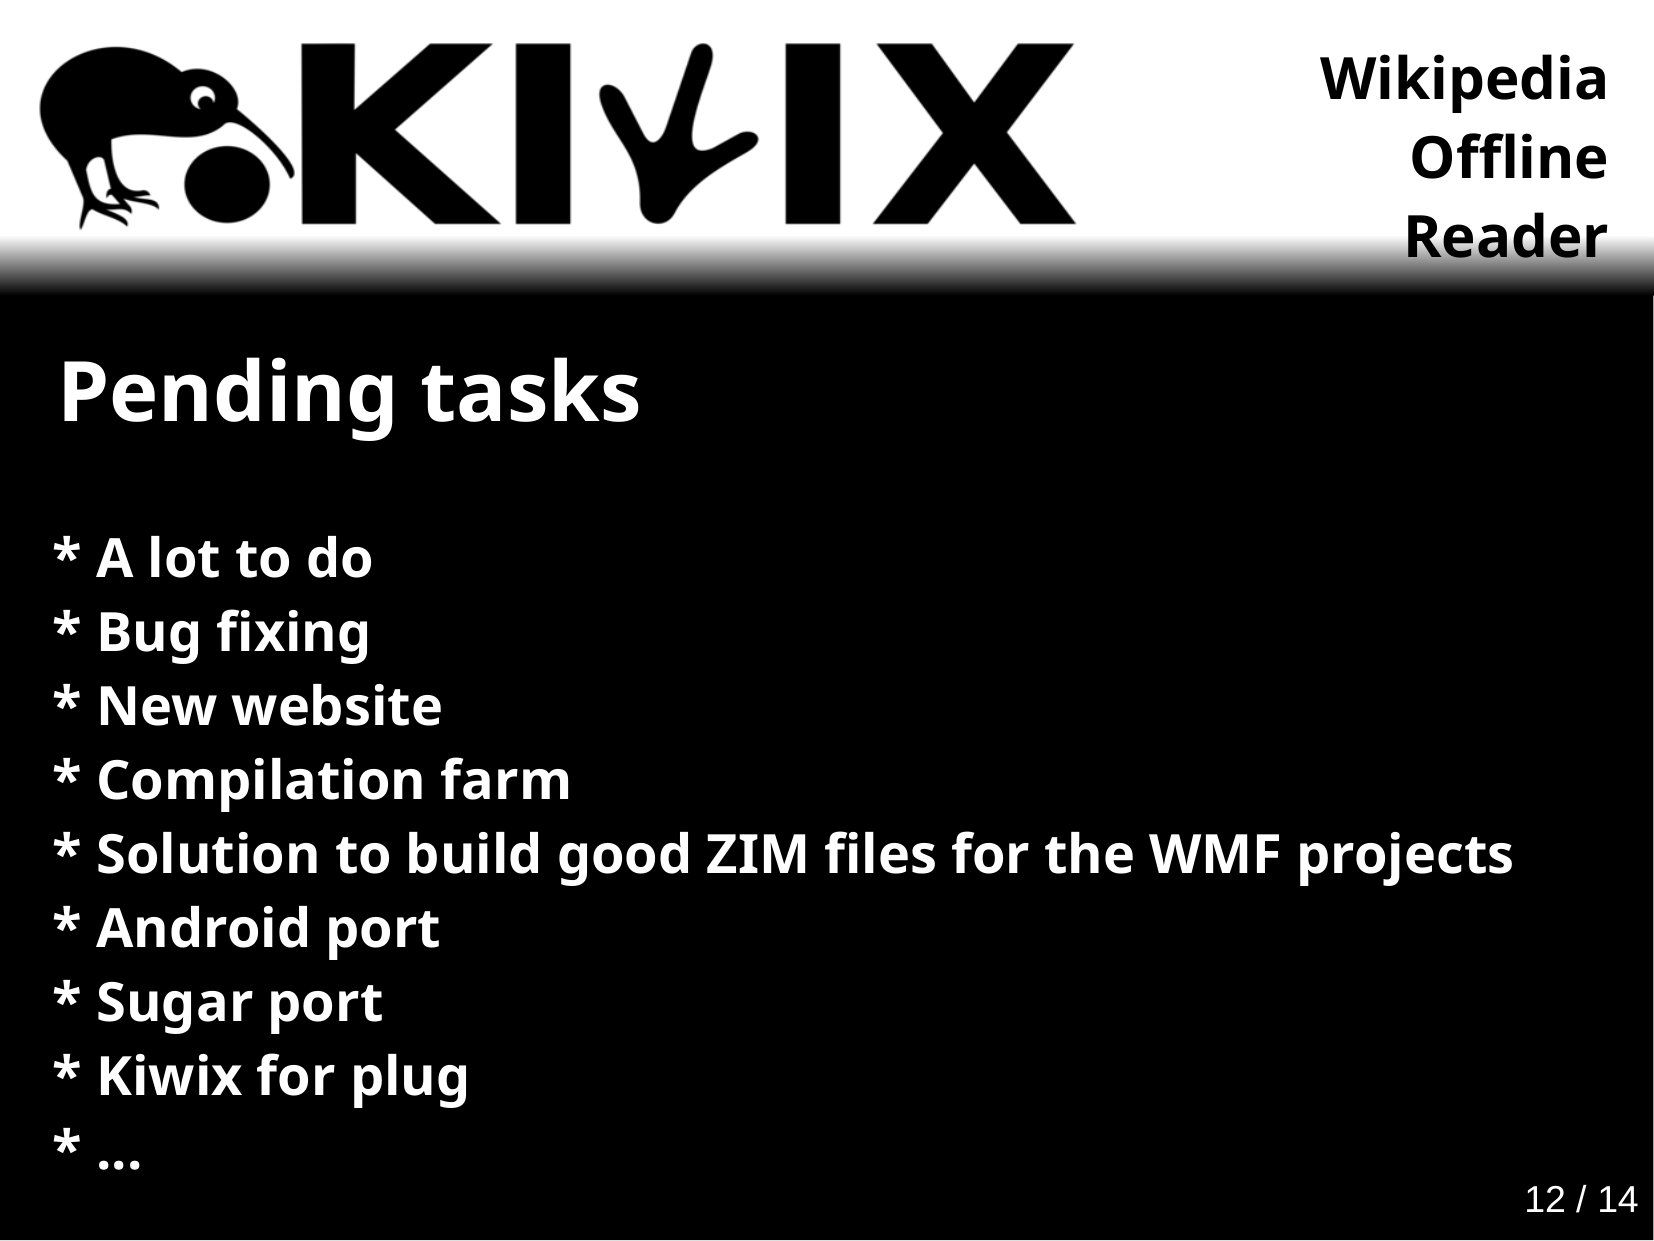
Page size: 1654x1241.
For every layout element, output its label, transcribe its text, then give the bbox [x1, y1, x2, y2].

text_box Pending tasks * A lot to do * Bug fixing * New website * Compilation farm * Solution to build good ZIM files for the WMF projects * Android port * Sugar port * Kiwix for plug * ... [29, 324, 1625, 1241]
picture [29, 29, 1093, 236]
text_box <number> / 14 [1505, 1170, 1654, 1241]
text_box Wikipedia Offline Reader [1210, 29, 1625, 248]
text_box [0, 236, 1654, 1241]
